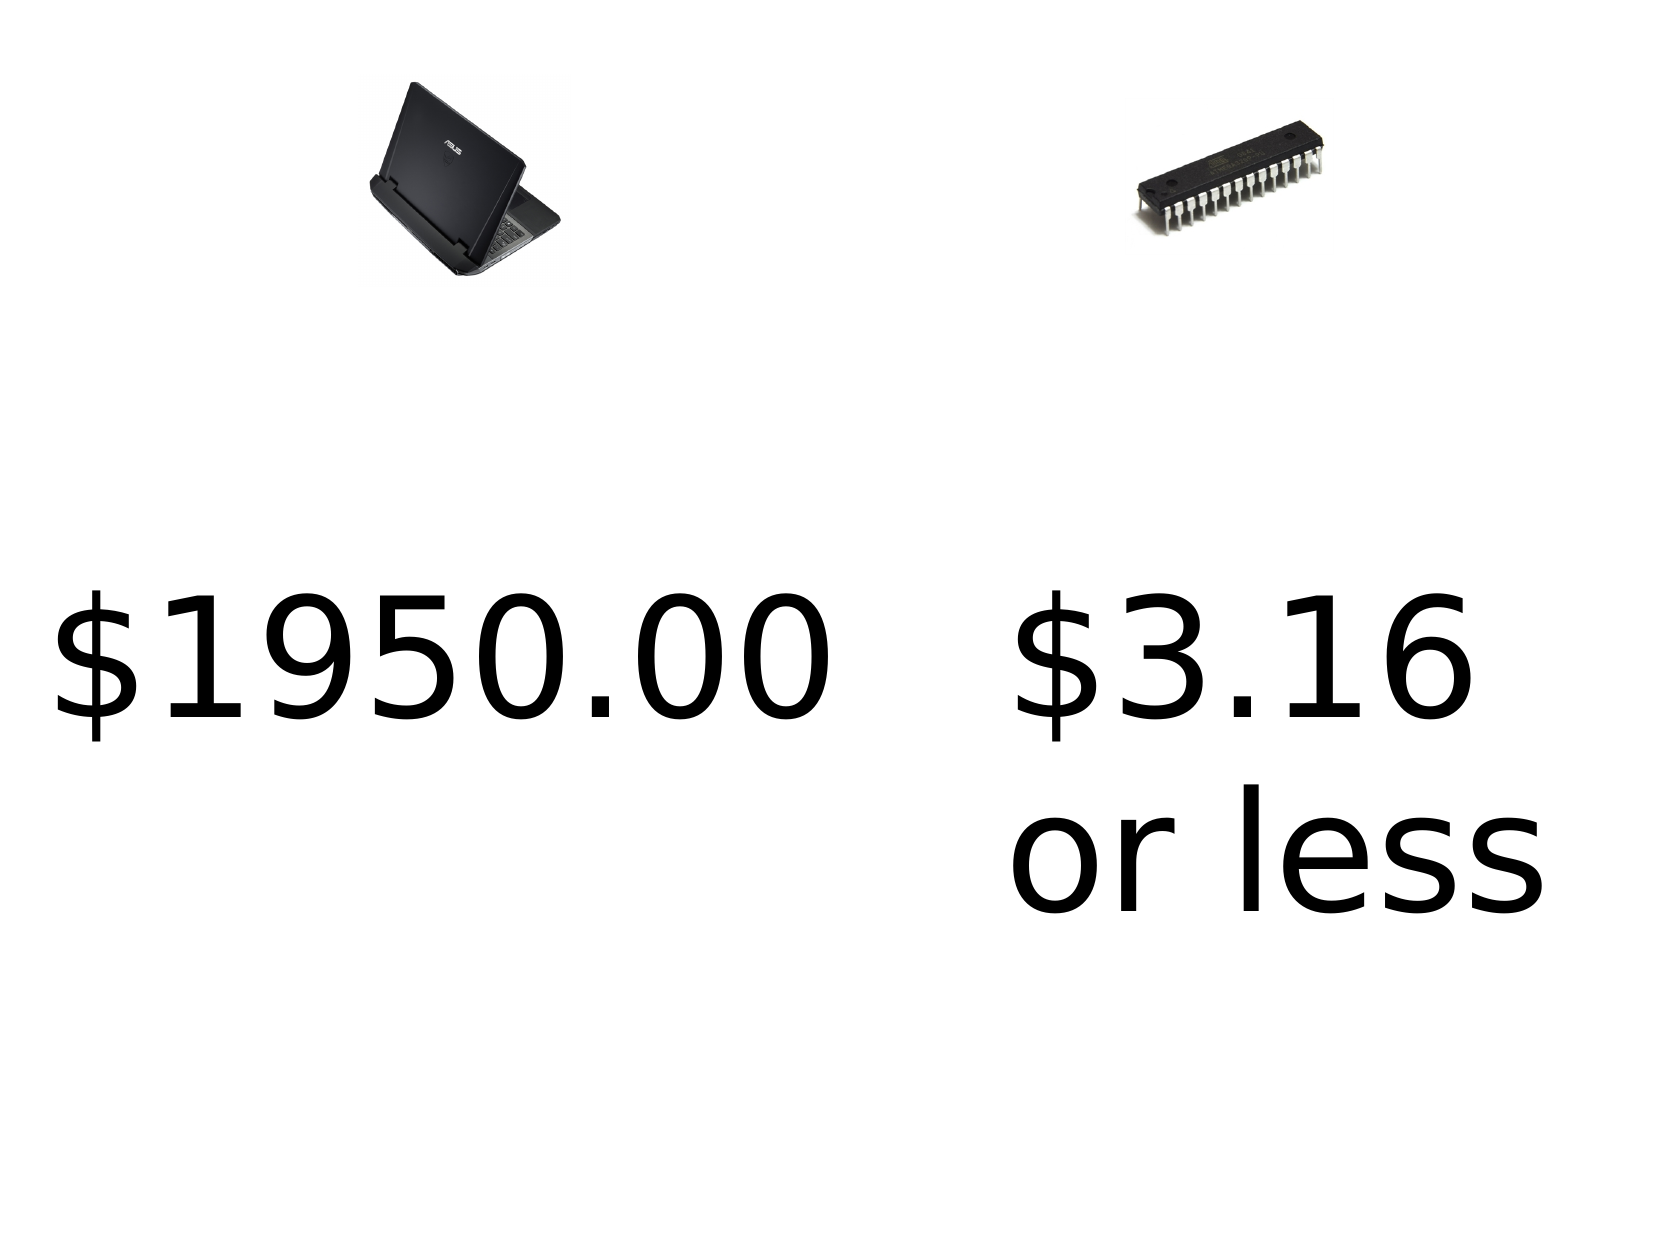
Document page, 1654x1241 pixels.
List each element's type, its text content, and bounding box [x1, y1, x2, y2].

picture [358, 74, 571, 287]
text_box $1950.00 [30, 555, 916, 796]
picture [1125, 98, 1334, 256]
text_box $3.16 or less [990, 555, 1606, 958]
